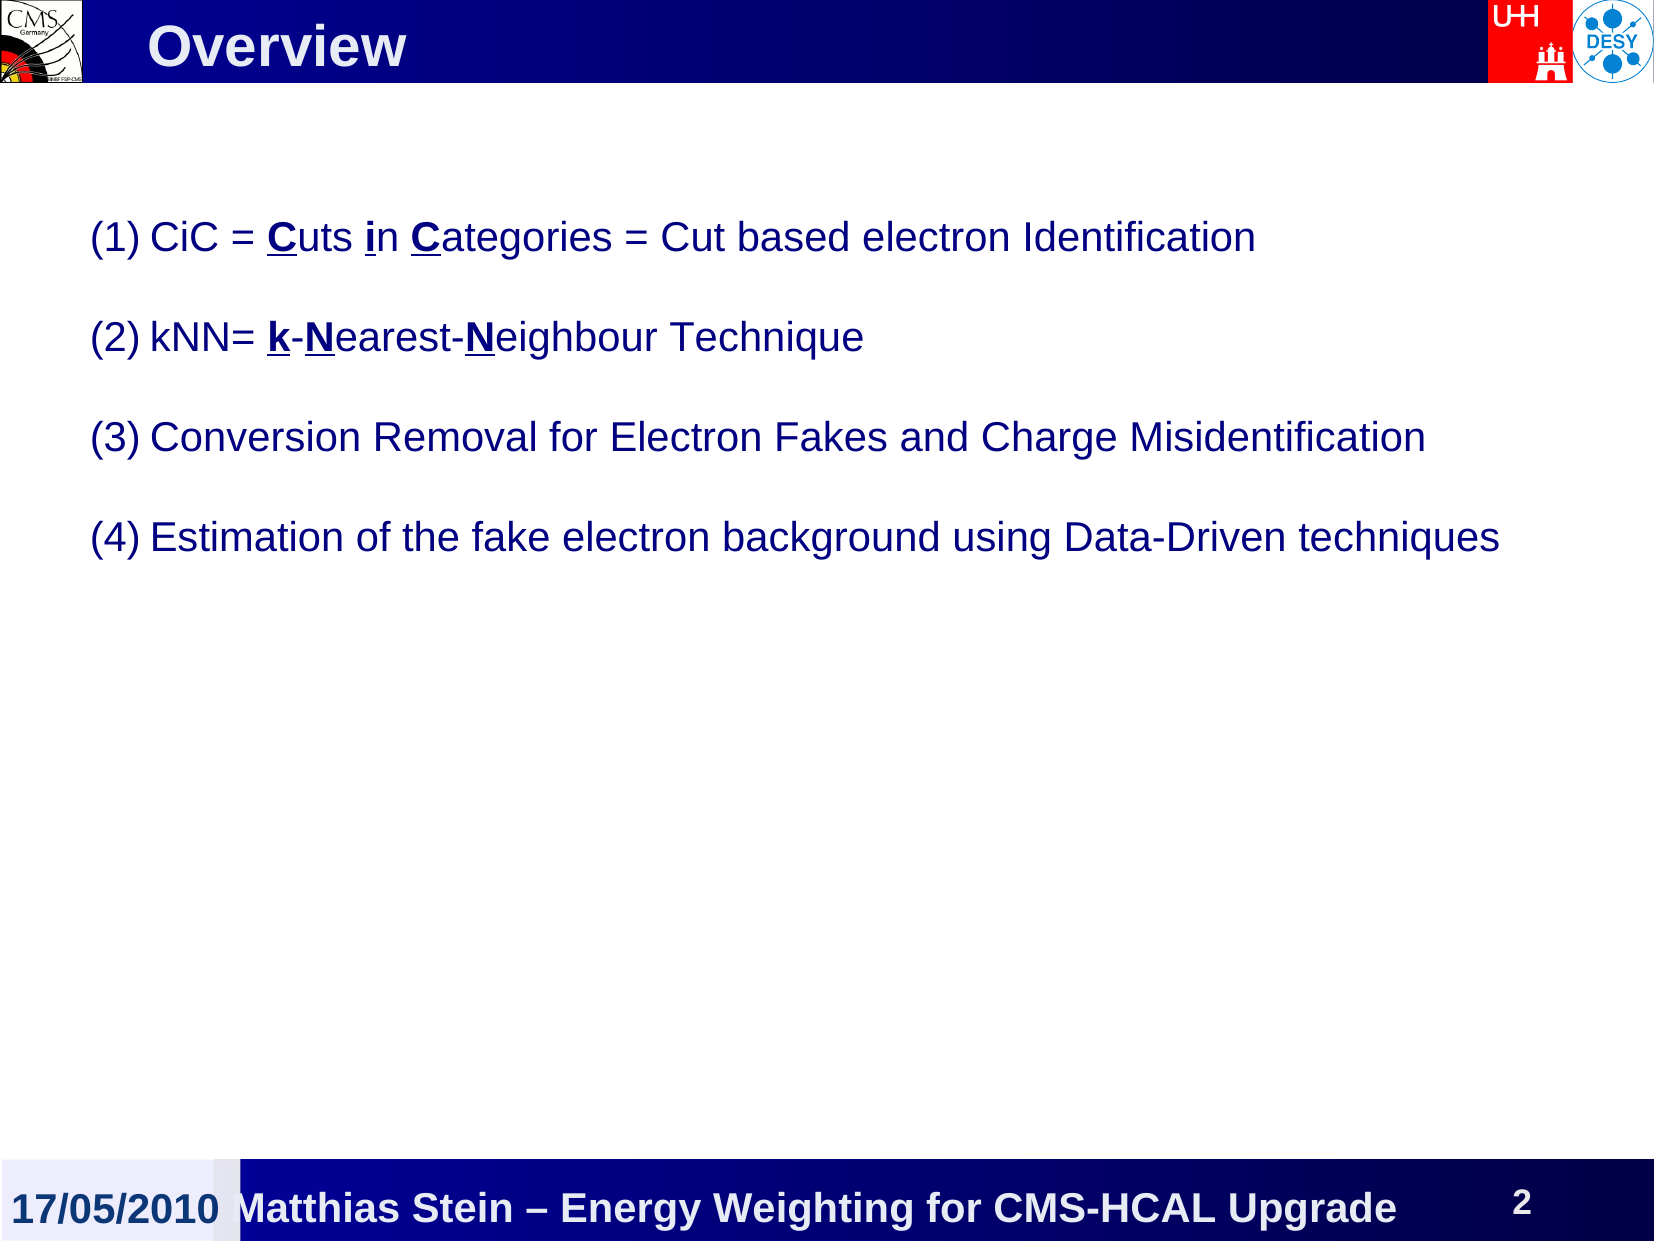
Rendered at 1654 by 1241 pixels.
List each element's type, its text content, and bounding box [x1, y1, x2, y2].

picture [0, 0, 83, 83]
title Overview [147, 4, 1477, 78]
picture [1488, 0, 1654, 83]
text_box CiC = Cuts in Categories = Cut based electron Identification kNN= k-Nearest-Neighbour Technique Conversion Removal for Electron Fakes and Charge Misidentification Estimation of the fake electron background using Data-Driven techniques [75, 152, 1517, 568]
